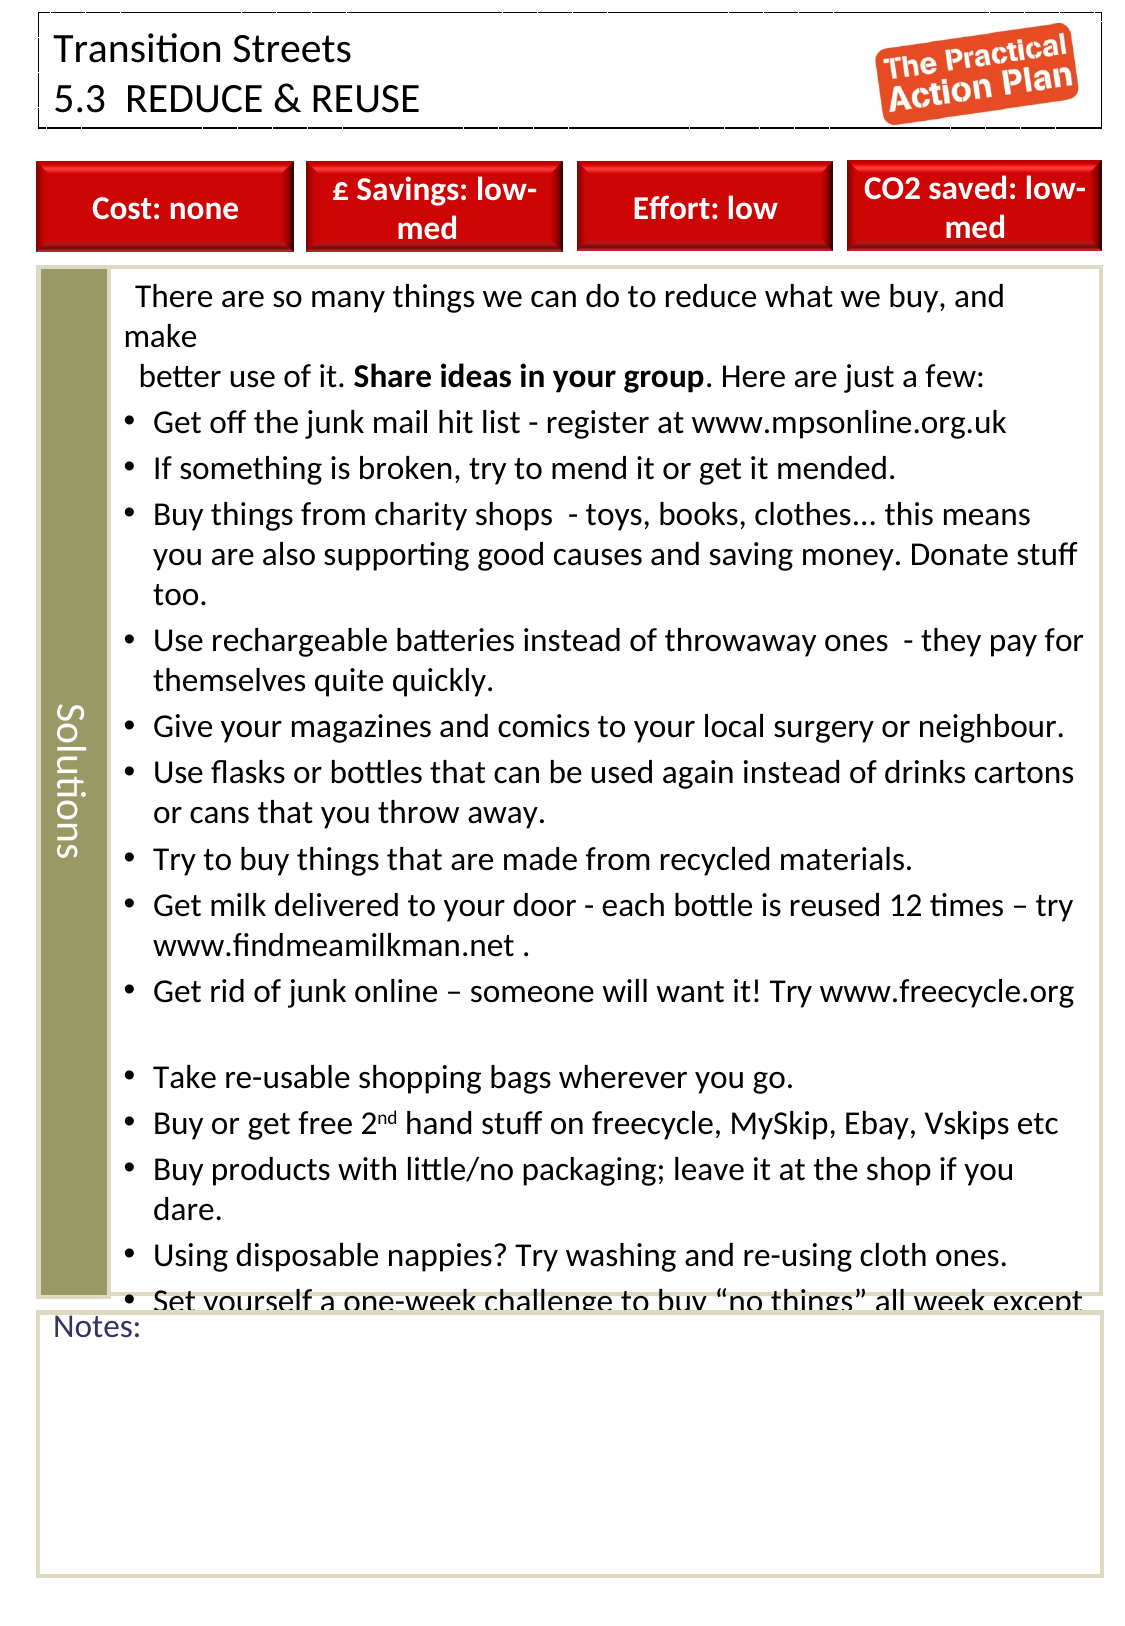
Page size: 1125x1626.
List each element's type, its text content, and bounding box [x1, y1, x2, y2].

text_box Notes: [38, 1312, 1103, 1577]
picture [304, 159, 565, 254]
text_box CO2 saved: low-med [848, 161, 1103, 250]
picture [845, 158, 1104, 253]
text_box Cost: none [38, 162, 294, 251]
text_box There are so many things we can do to reduce what we buy, and make better use of it. Share ideas in your group. Here are just a few: Get off the junk mail hit list - register at www.mpsonline.org.uk If something is broken, try to mend it or get it mended. Buy things from charity shops - toys, books, clothes... this means you are also supporting good causes and saving money. Donate stuff too. Use rechargeable batteries instead of throwaway ones - they pay for themselves quite quickly. Give your magazines and comics to your local surgery or neighbour. Use flasks or bottles that can be used again instead of drinks cartons or cans that you throw away. Try to buy things that are made from recycled materials. Get milk delivered to your door - each bottle is reused 12 times – try www.findmeamilkman.net . Get rid of junk online – someone will want it! Try www.freecycle.org Take re-usable shopping bags wherever you go. Buy or get free 2nd hand stuff on freecycle, MySkip, Ebay, Vskips etc Buy products with little/no packaging; leave it at the shop if you dare. Using disposable nappies? Try washing and re-using cloth ones. Set yourself a one-week challenge to buy “no things” all week except for food and health essentials. How did you do? Was it easy or hard? [110, 266, 1101, 1294]
picture [575, 159, 835, 253]
text_box £ Savings: low-med [307, 162, 563, 251]
picture [34, 159, 296, 254]
text_box Transition Streets 5.3 REDUCE & REUSE [38, 12, 1102, 129]
text_box Effort: low [578, 161, 833, 251]
text_box Solutions [38, 266, 110, 1297]
